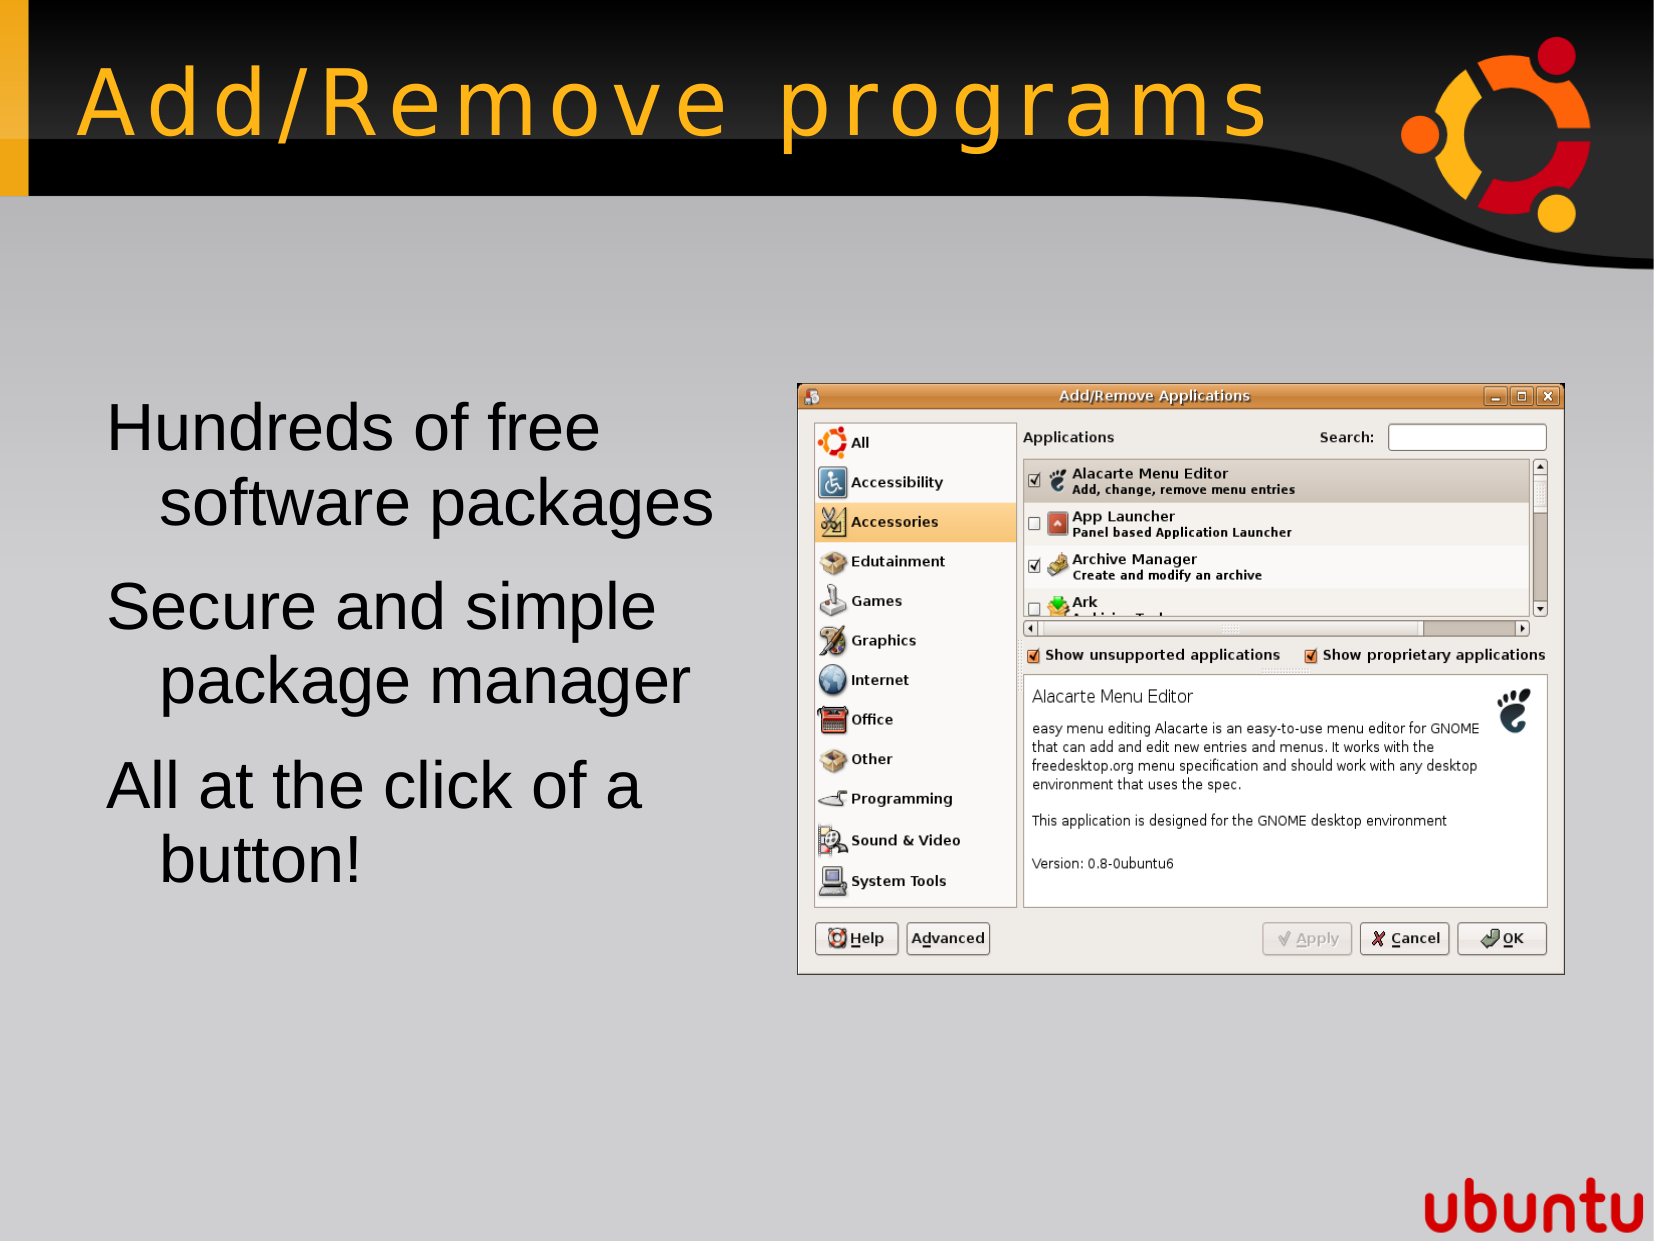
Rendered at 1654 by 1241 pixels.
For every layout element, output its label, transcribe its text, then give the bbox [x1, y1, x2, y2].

title Add/Remove programs [76, 0, 1300, 207]
list Hundreds of free software packages Secure and simple package manager All at the click of a button! [88, 389, 768, 947]
picture [0, 0, 1654, 1241]
